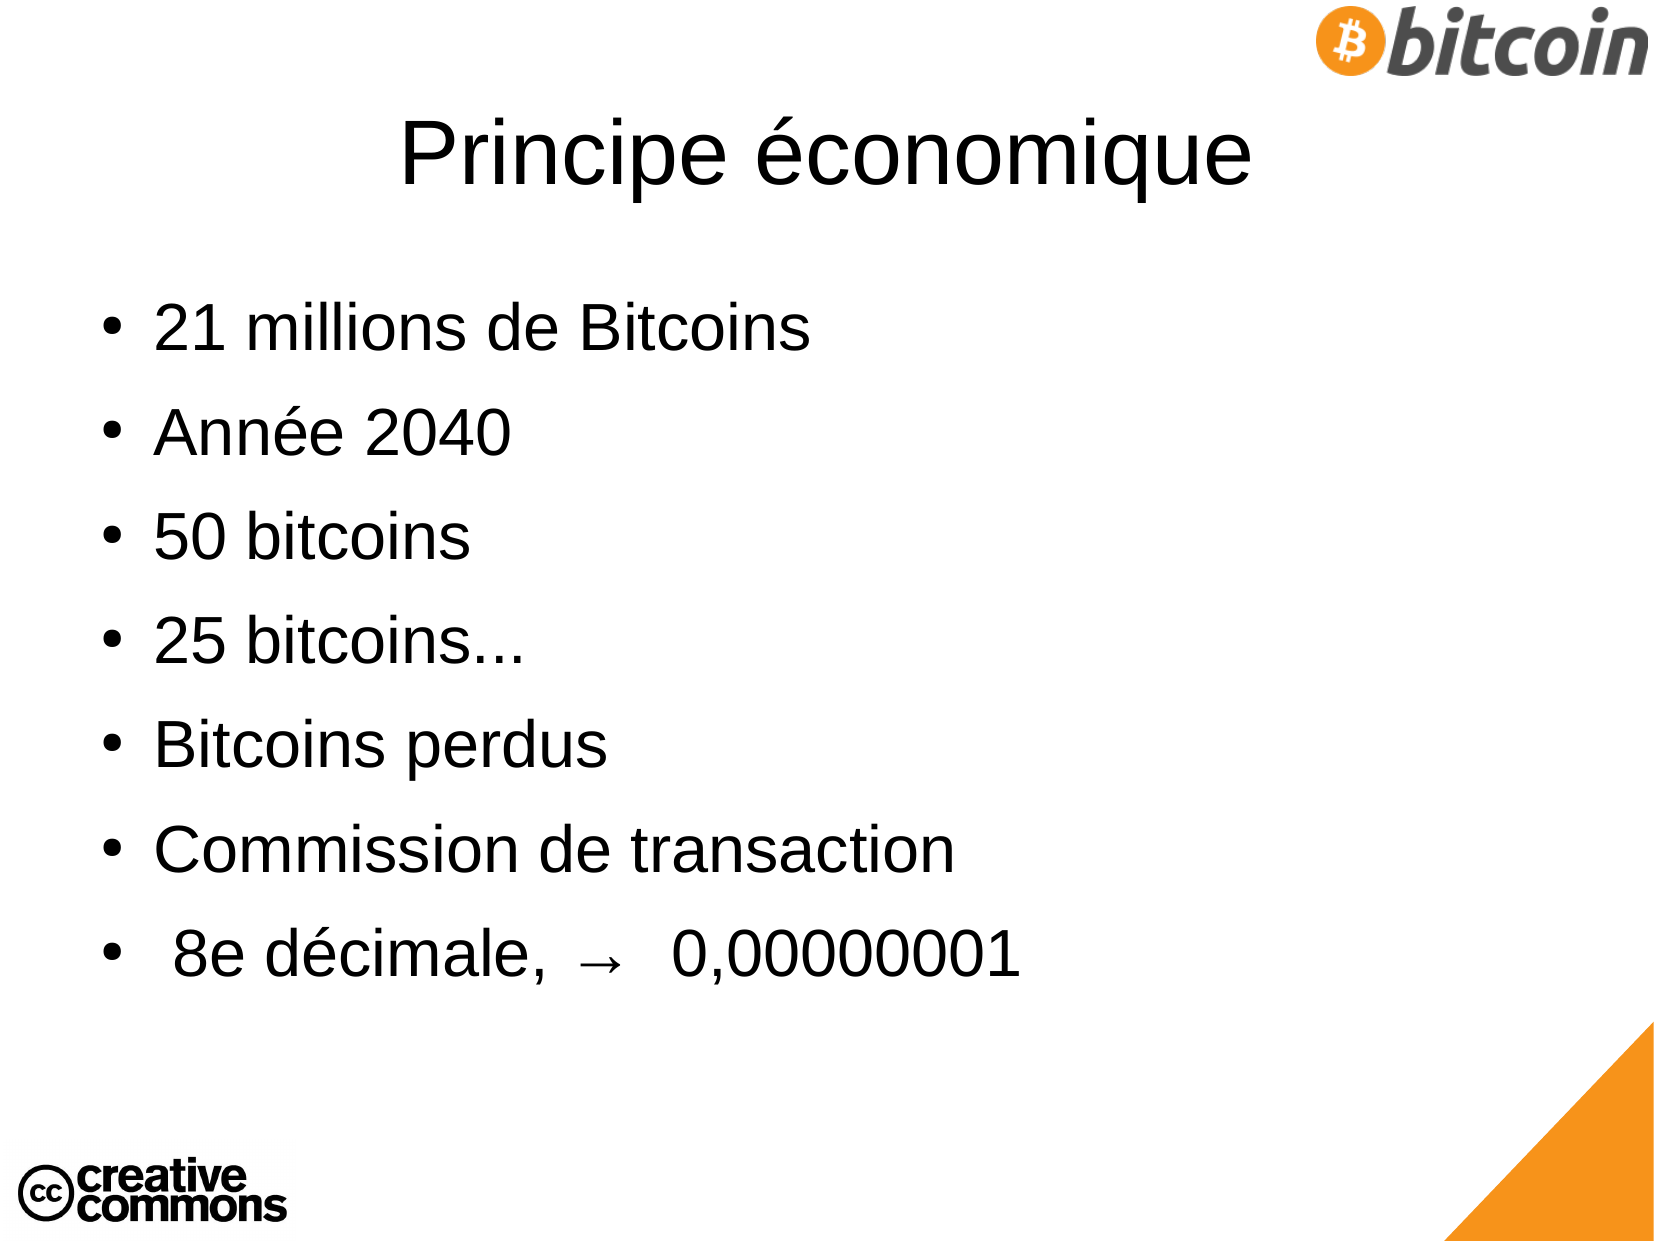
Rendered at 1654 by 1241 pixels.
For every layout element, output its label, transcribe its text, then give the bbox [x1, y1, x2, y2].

picture [3, 1139, 296, 1241]
list 21 millions de Bitcoins Année 2040 50 bitcoins 25 bitcoins... Bitcoins perdus Commission de transaction 8e décimale, → 0,00000001 [82, 290, 1538, 1010]
title Principe économique [82, 49, 1571, 257]
picture [1316, 6, 1648, 76]
